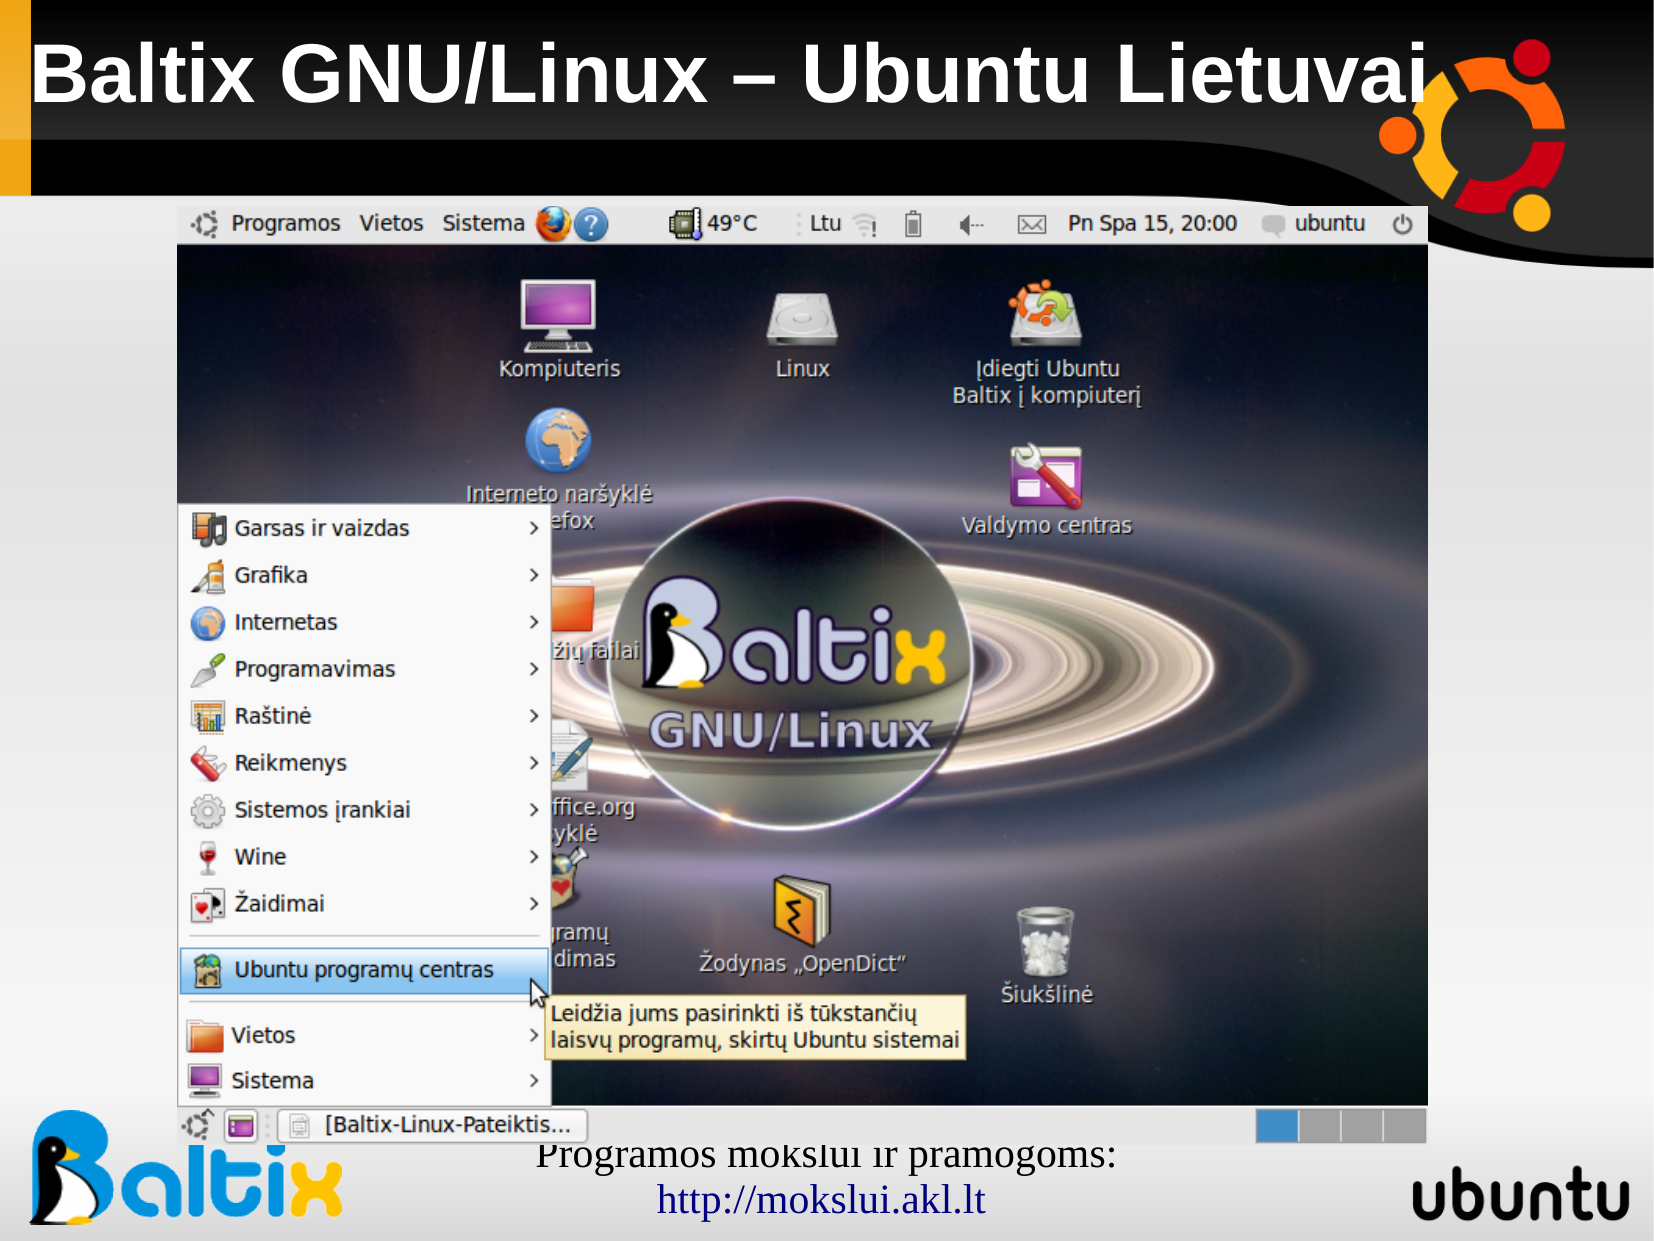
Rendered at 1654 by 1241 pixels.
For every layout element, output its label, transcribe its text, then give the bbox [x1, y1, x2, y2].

picture [0, 0, 1654, 1241]
title Baltix GNU/Linux – Ubuntu Lietuvai [29, 0, 1565, 148]
